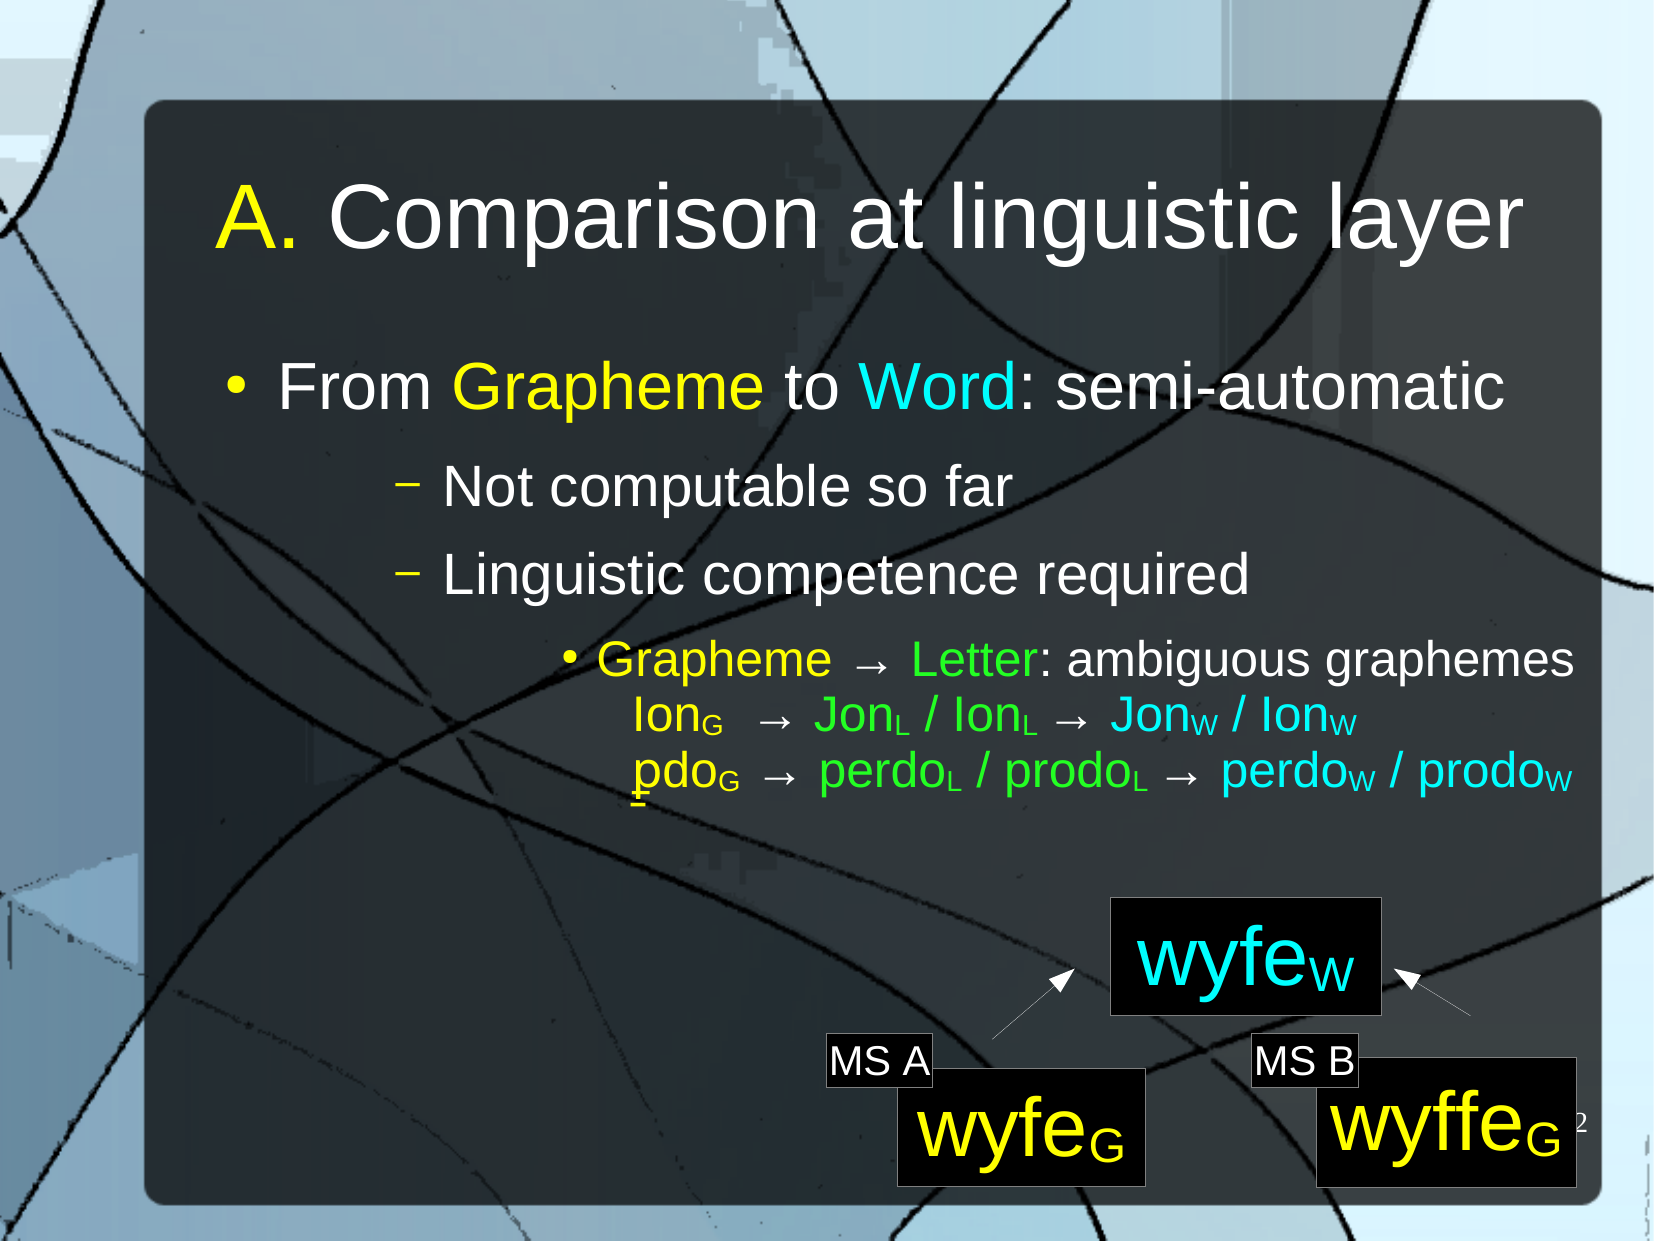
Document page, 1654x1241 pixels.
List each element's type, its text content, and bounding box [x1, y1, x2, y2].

title A. Comparison at linguistic layer [159, 108, 1583, 325]
text_box wyffeG [1316, 1057, 1577, 1188]
picture [0, 0, 1654, 1241]
text_box wyfeW [1110, 897, 1382, 1016]
text_box MS A [826, 1033, 933, 1088]
list From Grapheme to Word: semi-automatic Not computable so far Linguistic competence required Grapheme → Letter: ambiguous graphemes IonG → JonL / IonL → JonW / IonW ꝑ̱doG → perdoL / prodoL → perdoW / prodoW [206, 349, 1642, 1069]
text_box MS B [1251, 1033, 1359, 1088]
text_box wyfeG [897, 1068, 1146, 1187]
